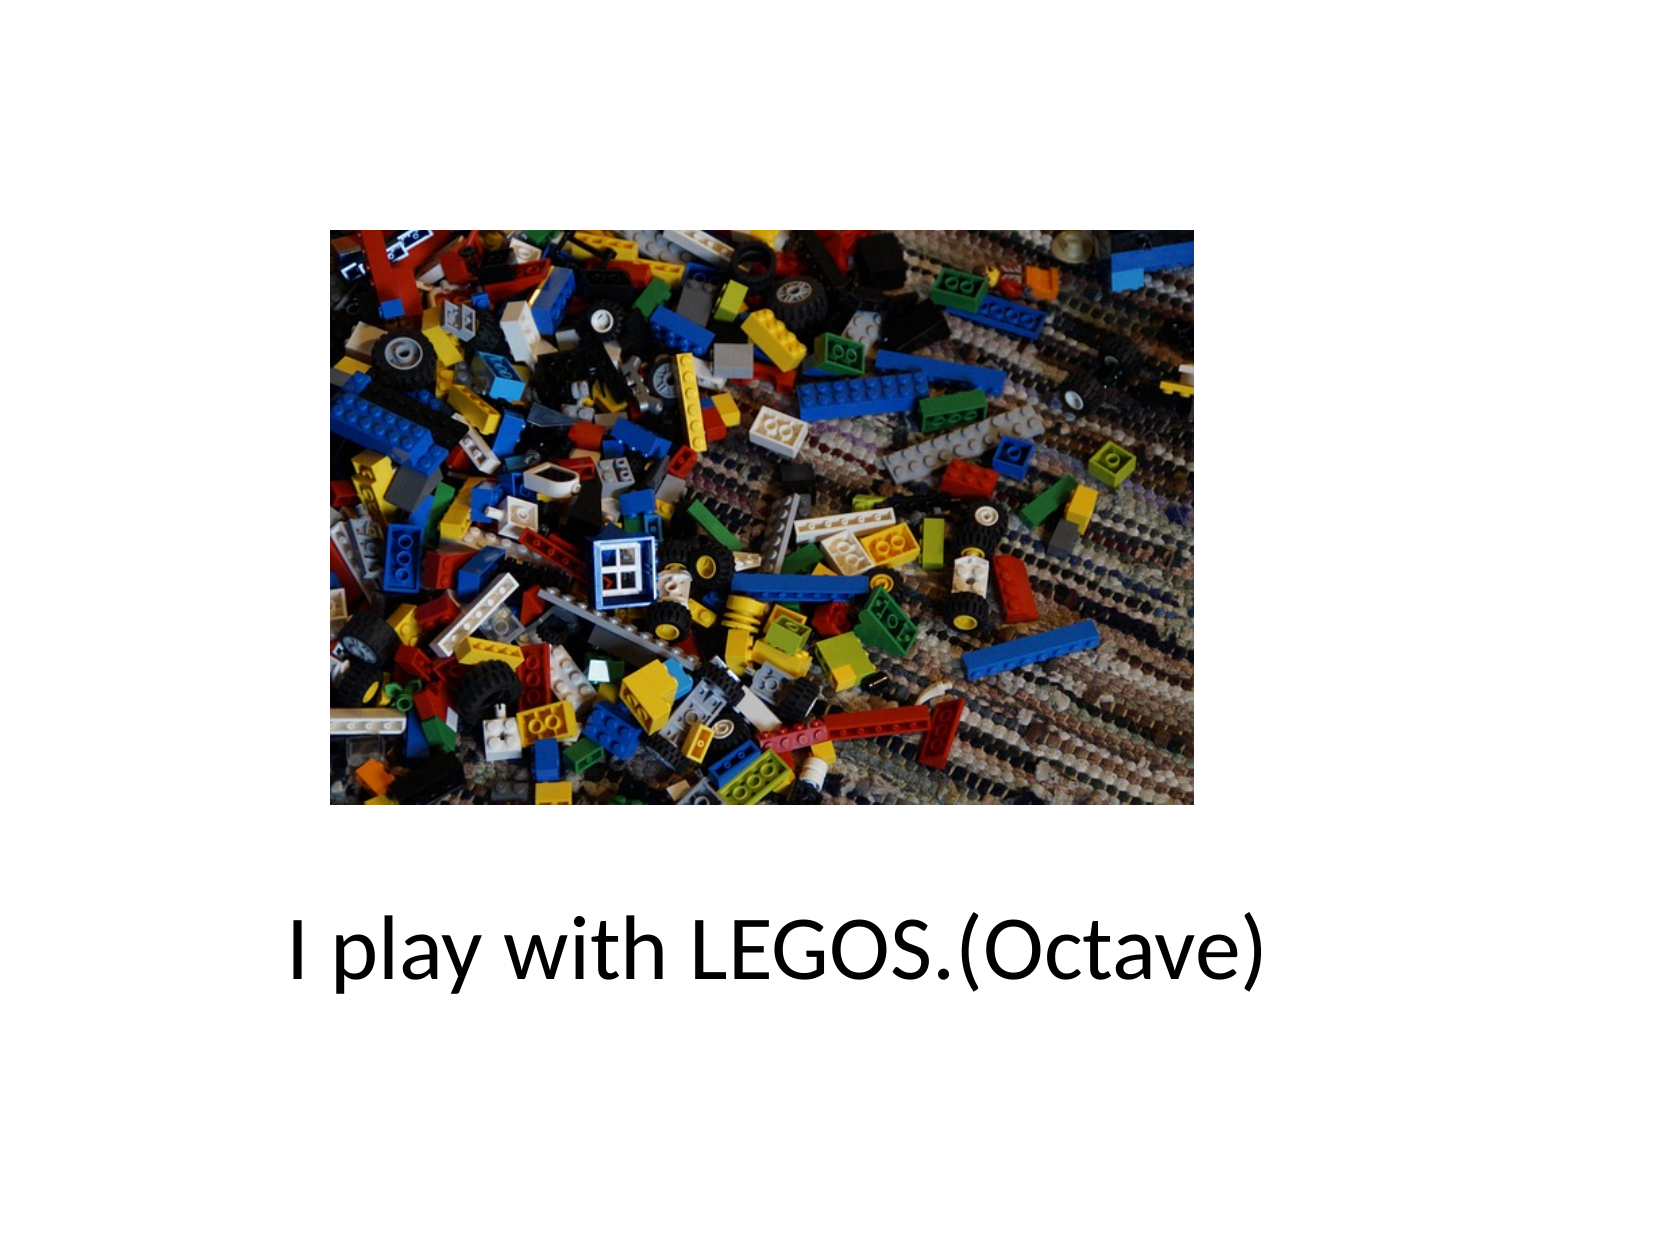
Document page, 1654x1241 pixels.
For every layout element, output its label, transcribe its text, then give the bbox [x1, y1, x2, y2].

picture [330, 230, 1194, 805]
text_box I play with LEGOS.(Octave) [271, 879, 1465, 1007]
